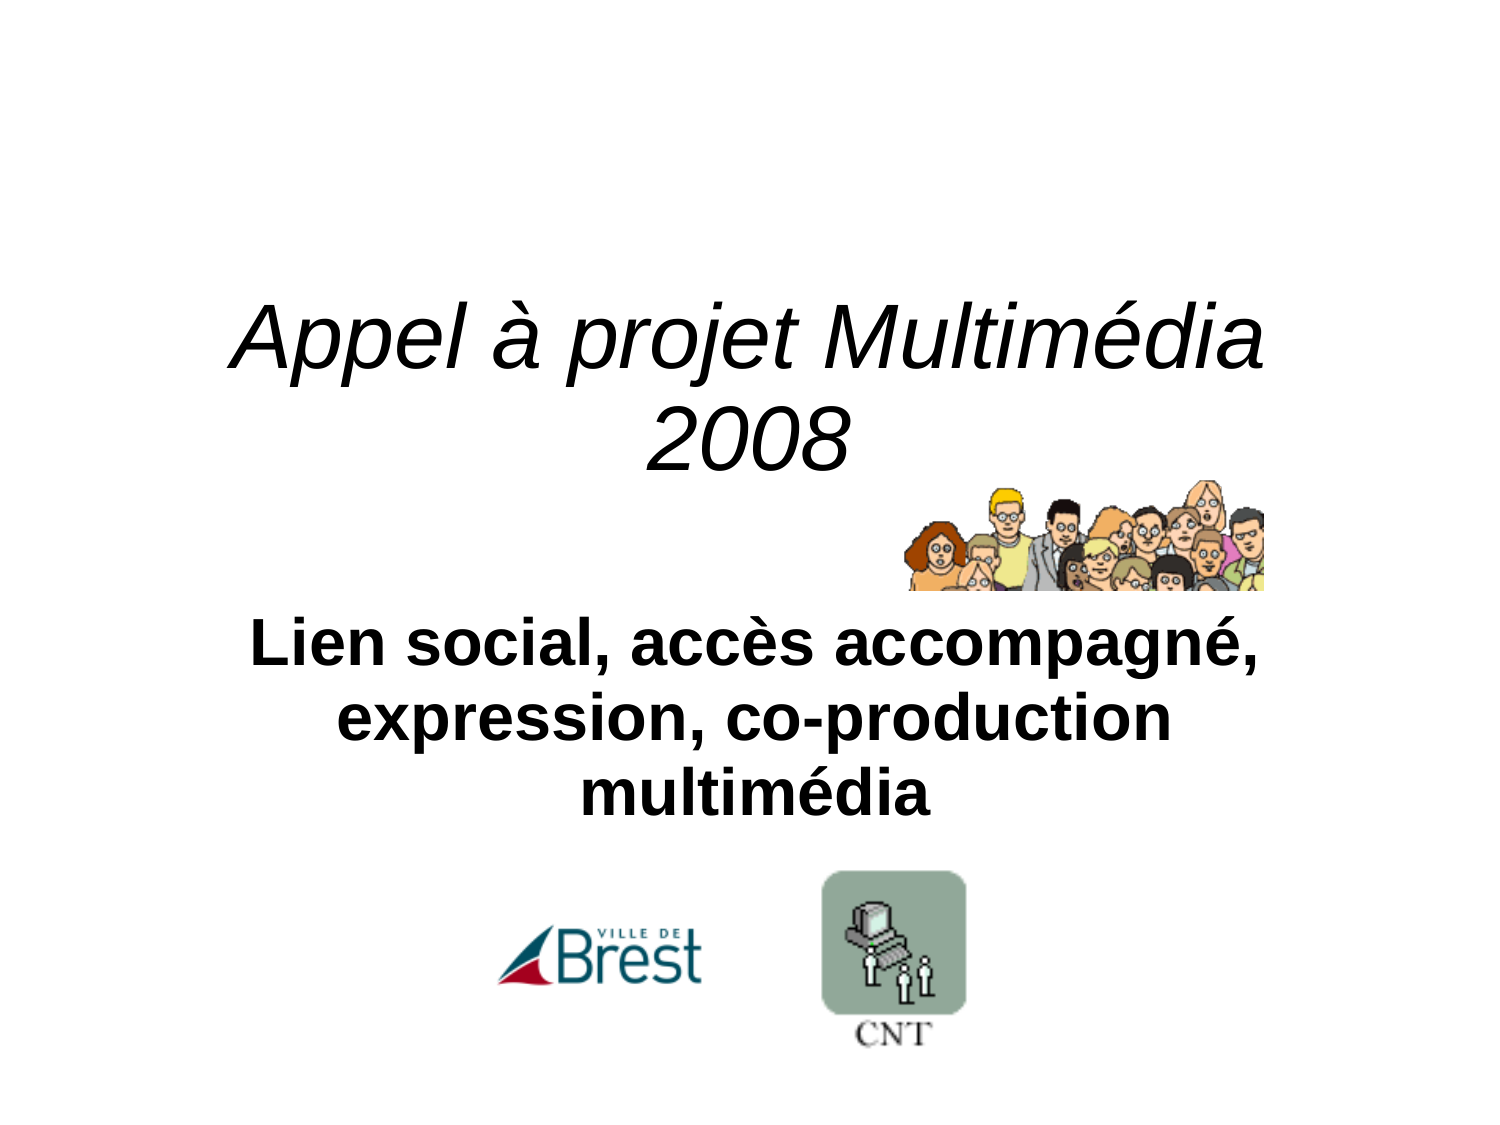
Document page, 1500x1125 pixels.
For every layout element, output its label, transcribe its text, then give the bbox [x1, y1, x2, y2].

picture [820, 869, 972, 1059]
title Appel à projet Multimédia 2008 [112, 267, 1388, 509]
text_box Lien social, accès accompagné, expression, co-production multimédia [230, 597, 1281, 886]
picture [903, 479, 1264, 591]
picture [466, 893, 733, 1017]
